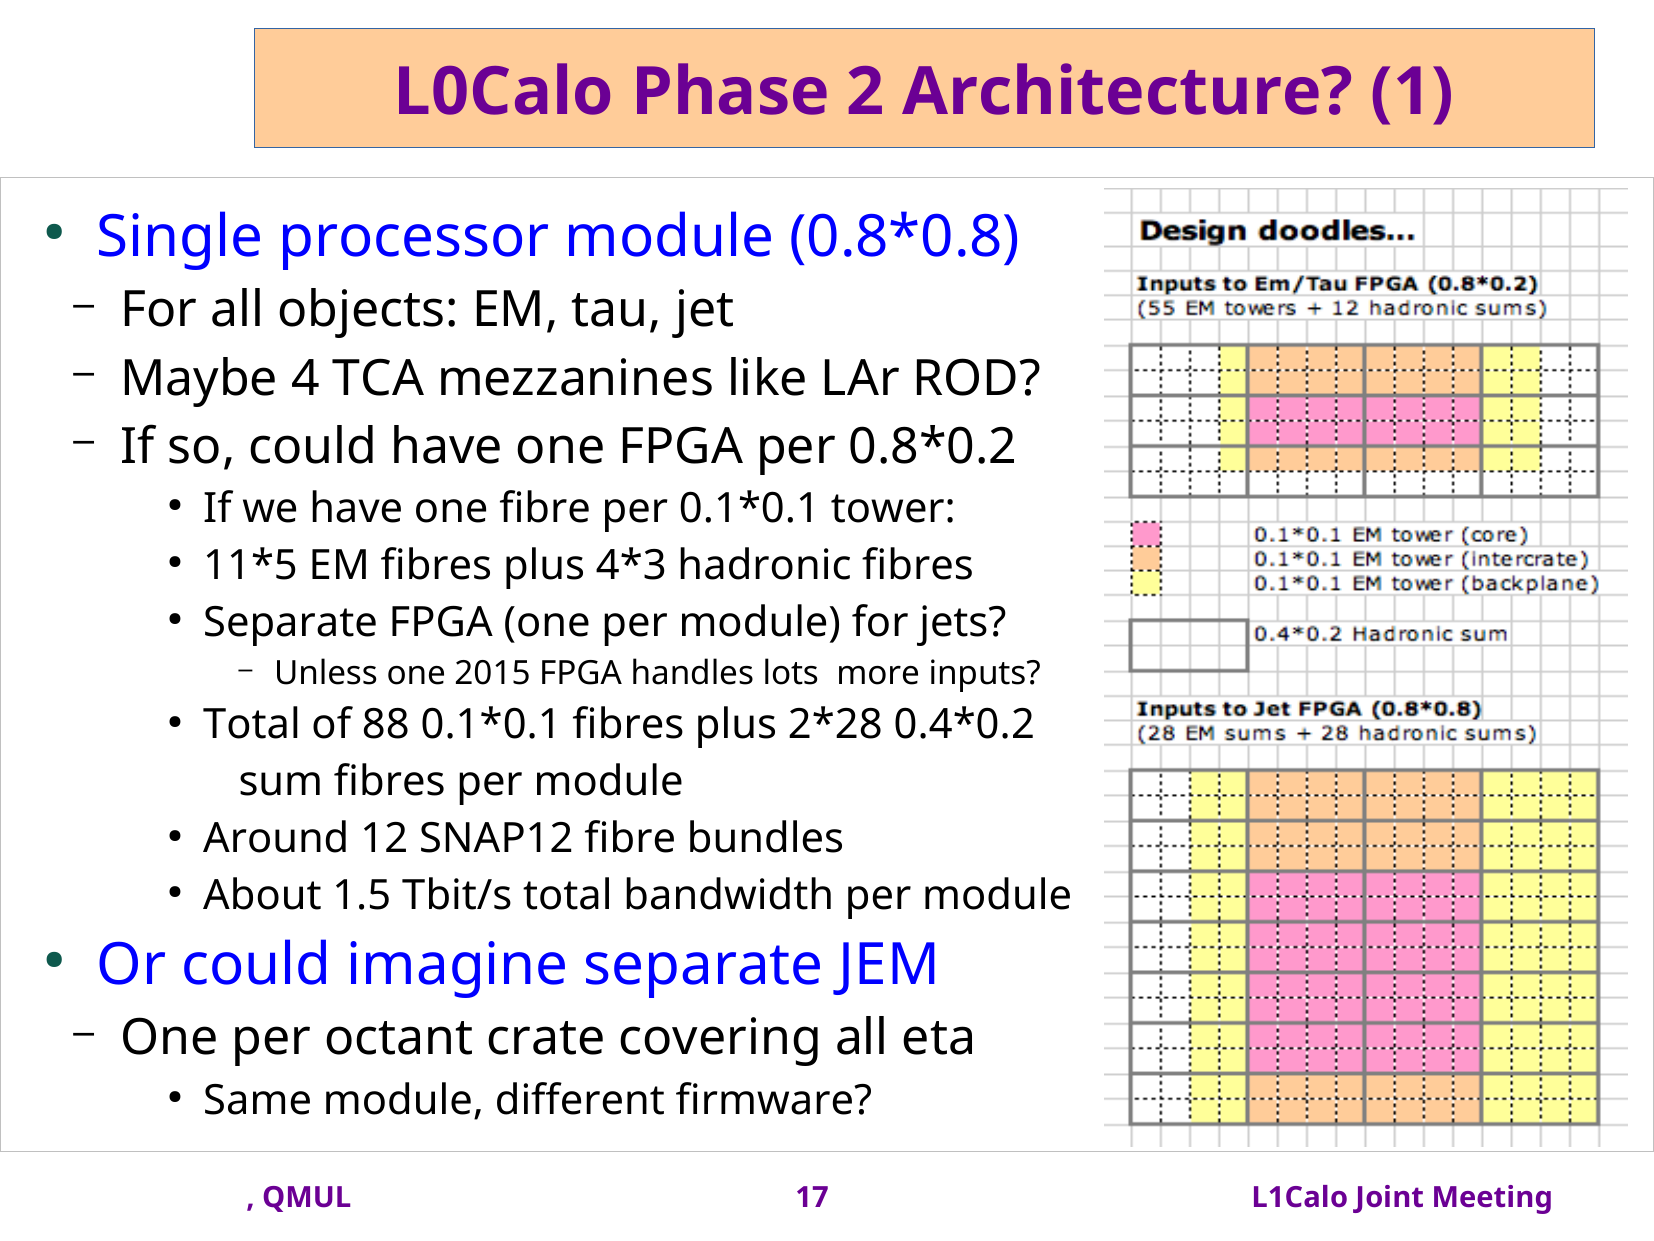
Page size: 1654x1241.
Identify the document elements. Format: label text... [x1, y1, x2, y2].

picture [1104, 188, 1628, 1147]
title L0Calo Phase 2 Architecture? (1) [254, 28, 1595, 148]
list Single processor module (0.8*0.8) For all objects: EM, tau, jet Maybe 4 TCA mezzanines like LAr ROD? If so, could have one FPGA per 0.8*0.2 If we have one fibre per 0.1*0.1 tower: 11*5 EM fibres plus 4*3 hadronic fibres Separate FPGA (one per module) for jets? Unless one 2015 FPGA handles lots more inputs? Total of 88 0.1*0.1 fibres plus 2*28 0.4*0.2 sum fibres per module Around 12 SNAP12 fibre bundles About 1.5 Tbit/s total bandwidth per module Or could imagine separate JEM One per octant crate covering all eta Same module, different firmware? [26, 193, 1097, 1147]
